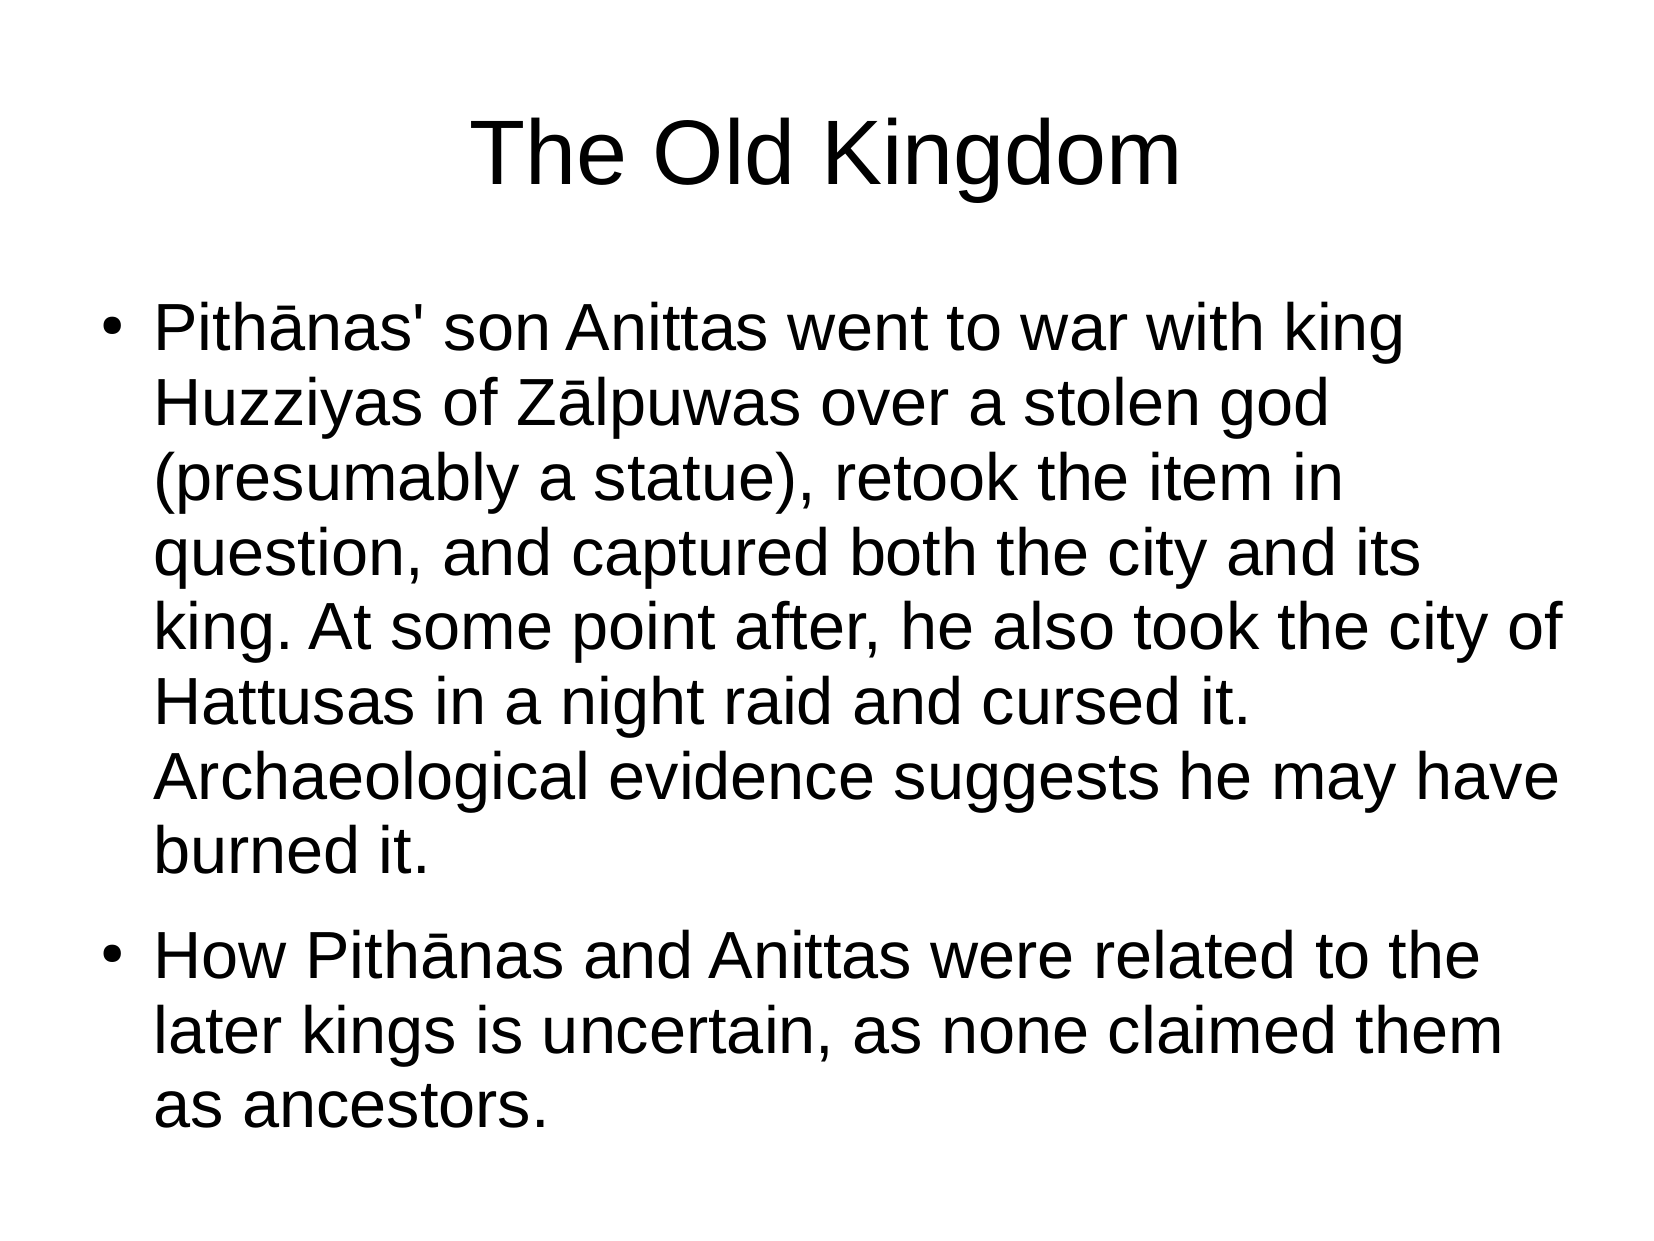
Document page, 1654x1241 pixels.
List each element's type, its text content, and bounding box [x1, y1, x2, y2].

list Pithānas' son Anittas went to war with king Huzziyas of Zālpuwas over a stolen god (presumably a statue), retook the item in question, and captured both the city and its king. At some point after, he also took the city of Hattusas in a night raid and cursed it. Archaeological evidence suggests he may have burned it. How Pithānas and Anittas were related to the later kings is uncertain, as none claimed them as ancestors. [82, 290, 1571, 1143]
title The Old Kingdom [82, 49, 1571, 257]
